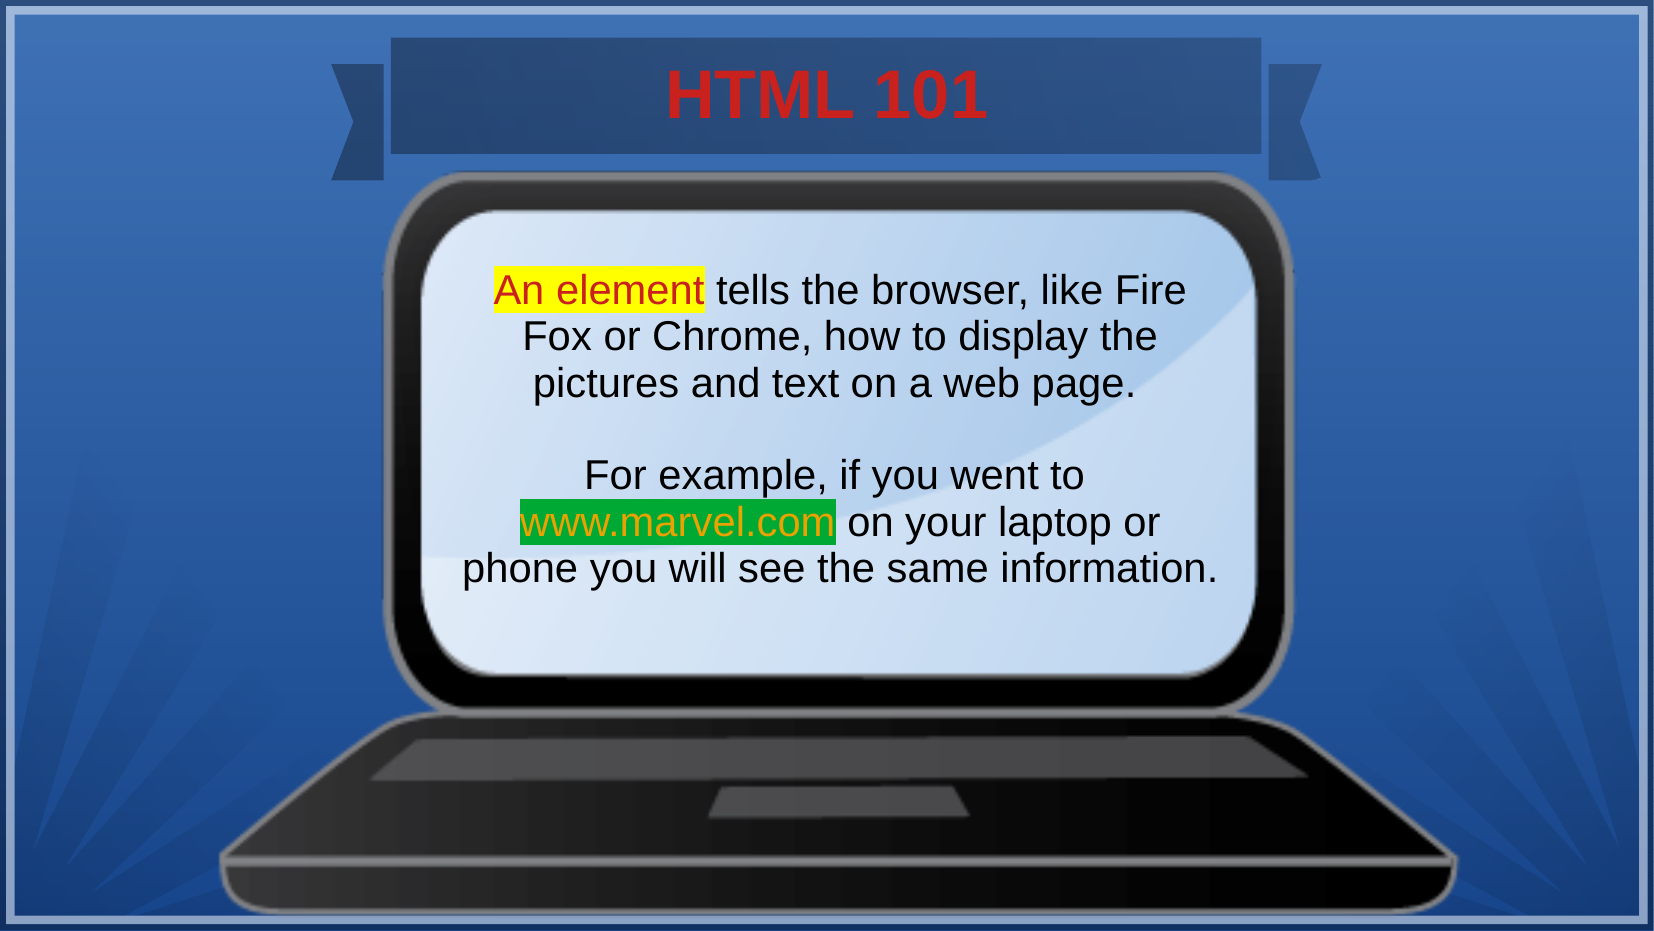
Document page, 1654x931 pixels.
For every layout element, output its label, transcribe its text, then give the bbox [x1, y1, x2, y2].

picture [164, 119, 1514, 931]
title HTML 101 [389, 35, 1264, 154]
text_box An element tells the browser, like Fire Fox or Chrome, how to display the pictures and text on a web page. For example, if you went to www.marvel.com on your laptop or phone you will see the same information. [441, 258, 1240, 642]
